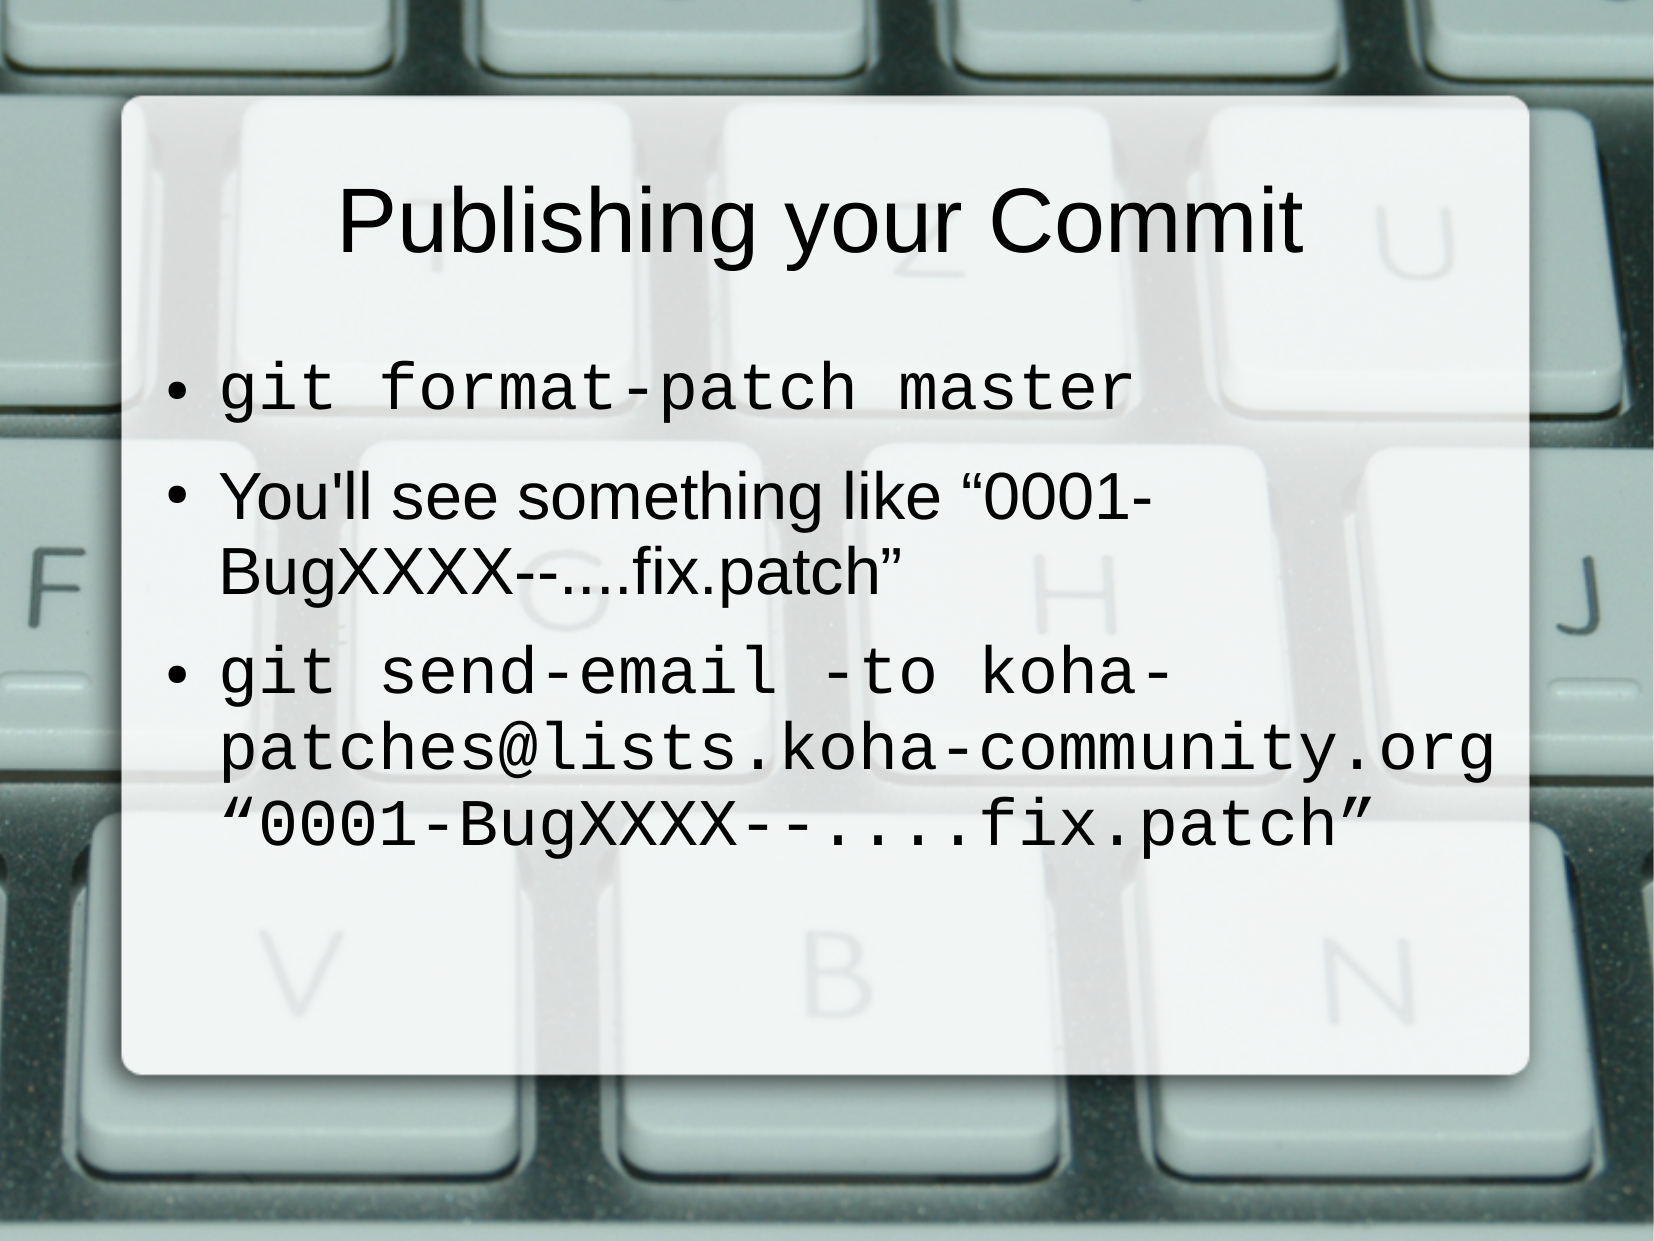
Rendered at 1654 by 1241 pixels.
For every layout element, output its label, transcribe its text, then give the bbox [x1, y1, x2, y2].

picture [0, 0, 1654, 1241]
title Publishing your Commit [135, 117, 1506, 325]
list git format-patch master You'll see something like “0001-BugXXXX--....fix.patch” git send-email -to koha-patches@lists.koha-community.org “0001-BugXXXX--....fix.patch” [147, 354, 1506, 1173]
